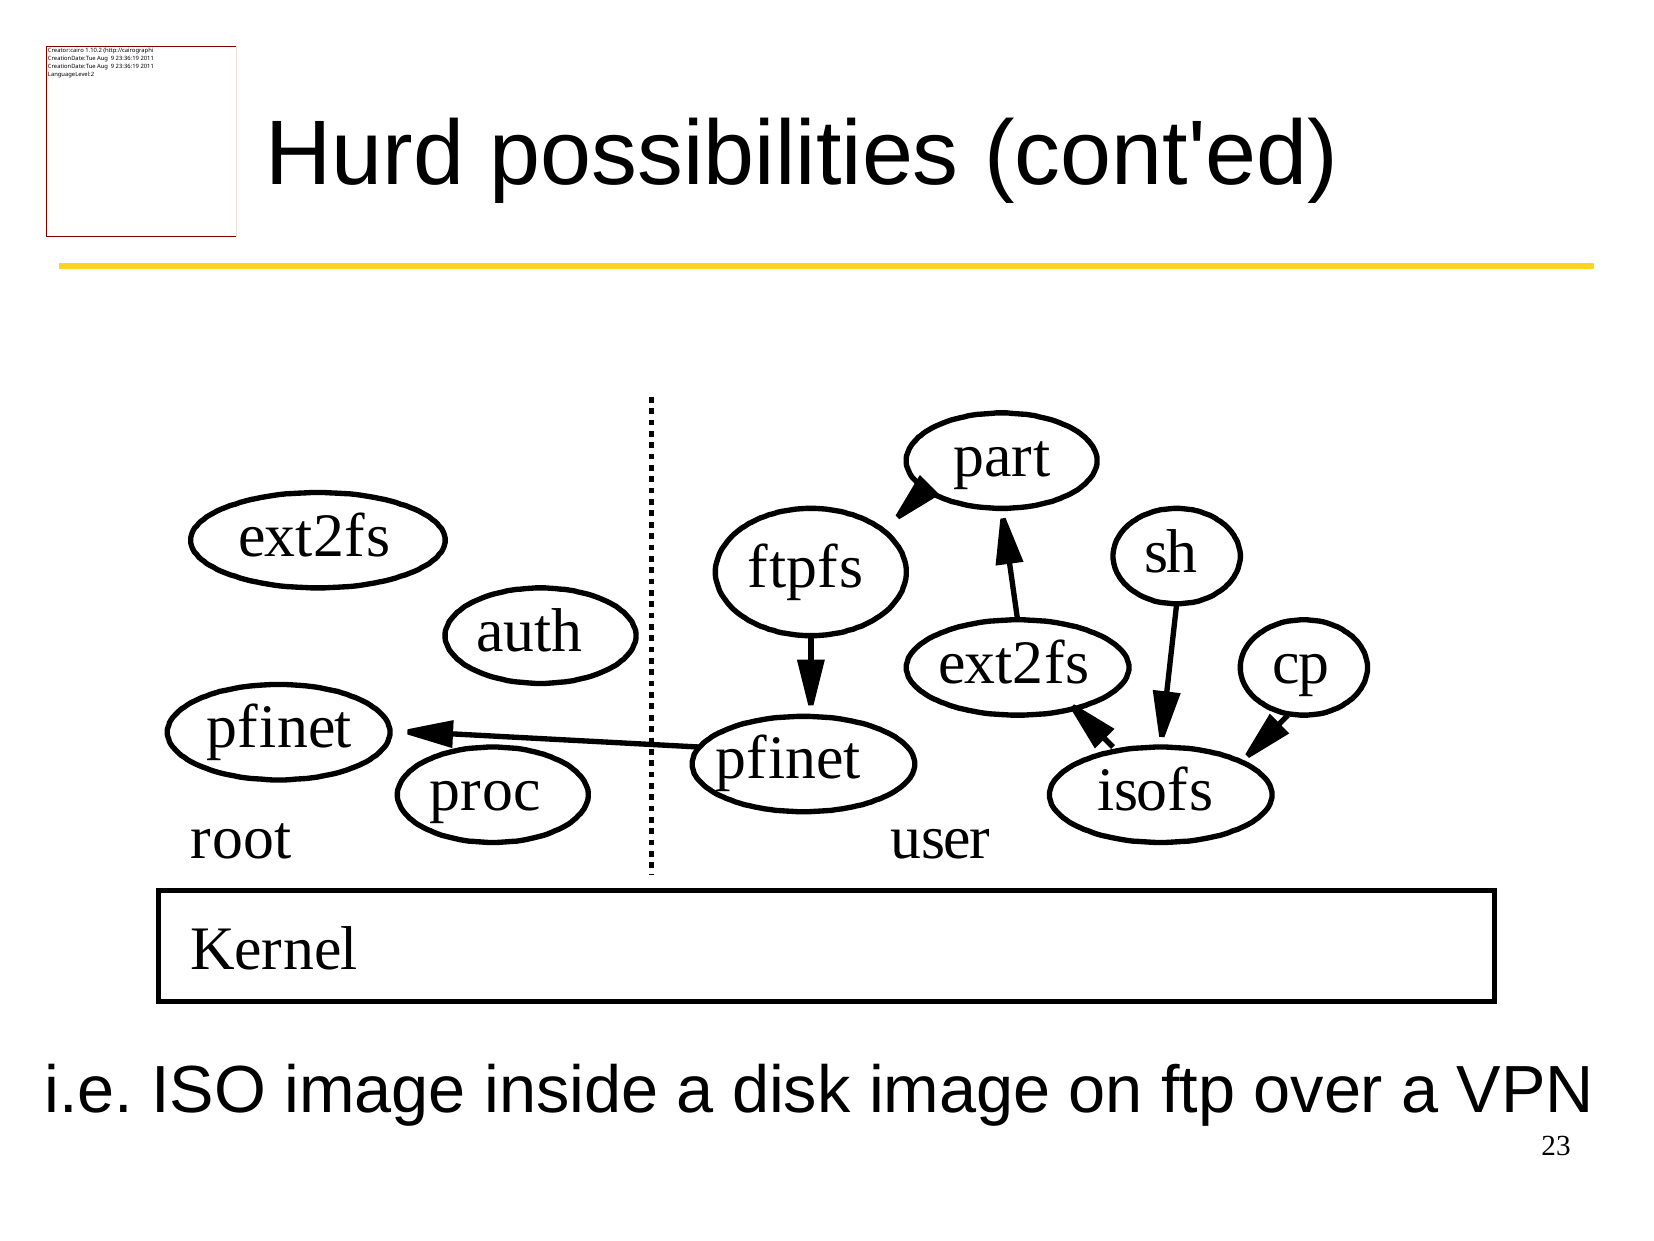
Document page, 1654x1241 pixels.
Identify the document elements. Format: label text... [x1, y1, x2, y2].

picture [137, 375, 1516, 1023]
title Hurd possibilities (cont'ed) [265, 49, 1571, 257]
text_box i.e. ISO image inside a disk image on ftp over a VPN [29, 1044, 1625, 1134]
